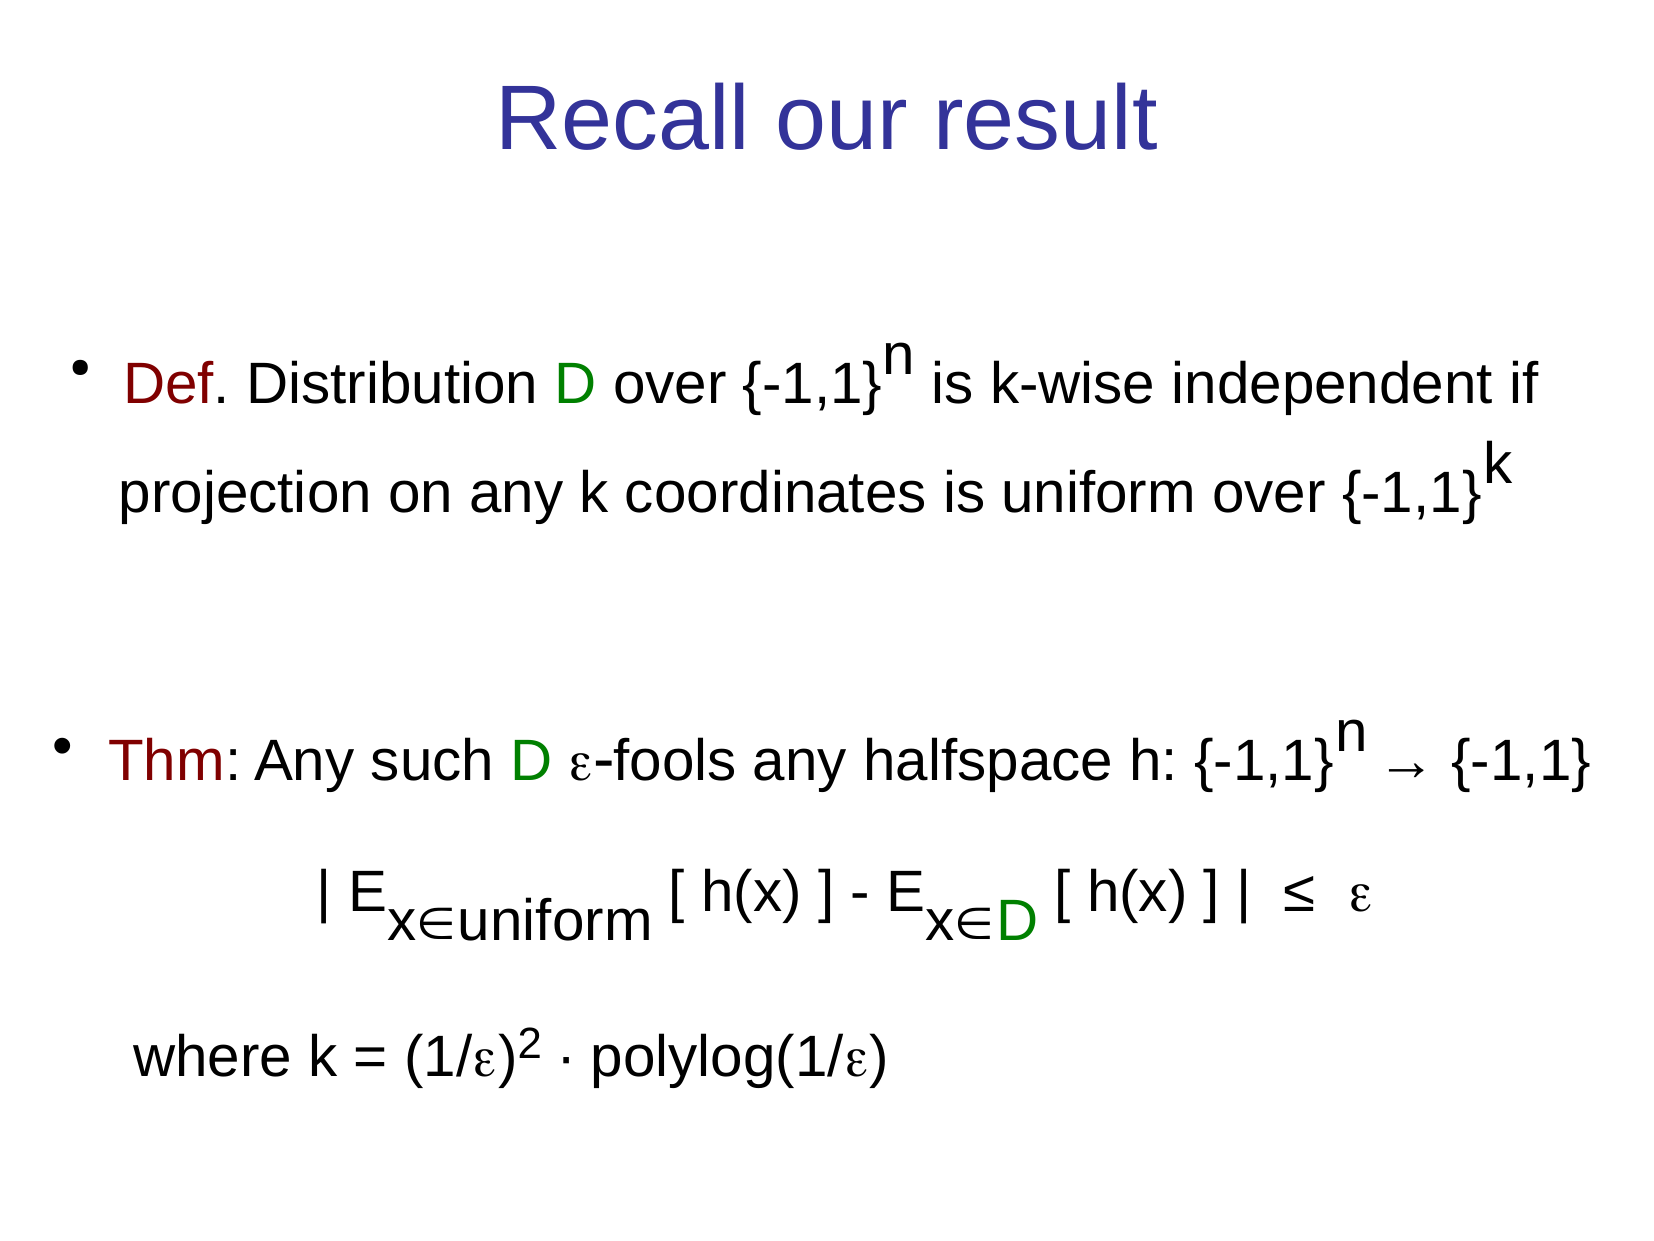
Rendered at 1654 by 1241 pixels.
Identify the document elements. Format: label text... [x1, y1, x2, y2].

title Recall our result [124, 13, 1530, 221]
list Def. Distribution D over {-1,1}n is k-wise independent if projection on any k coordinates is uniform over {-1,1}k Thm: Any such D -fools any halfspace h: {-1,1}n → {-1,1} | Exuniform [ h(x) ] - ExD [ h(x) ] | ≤  where k = (1/)2 ∙ polylog(1/) [37, 225, 1654, 1191]
